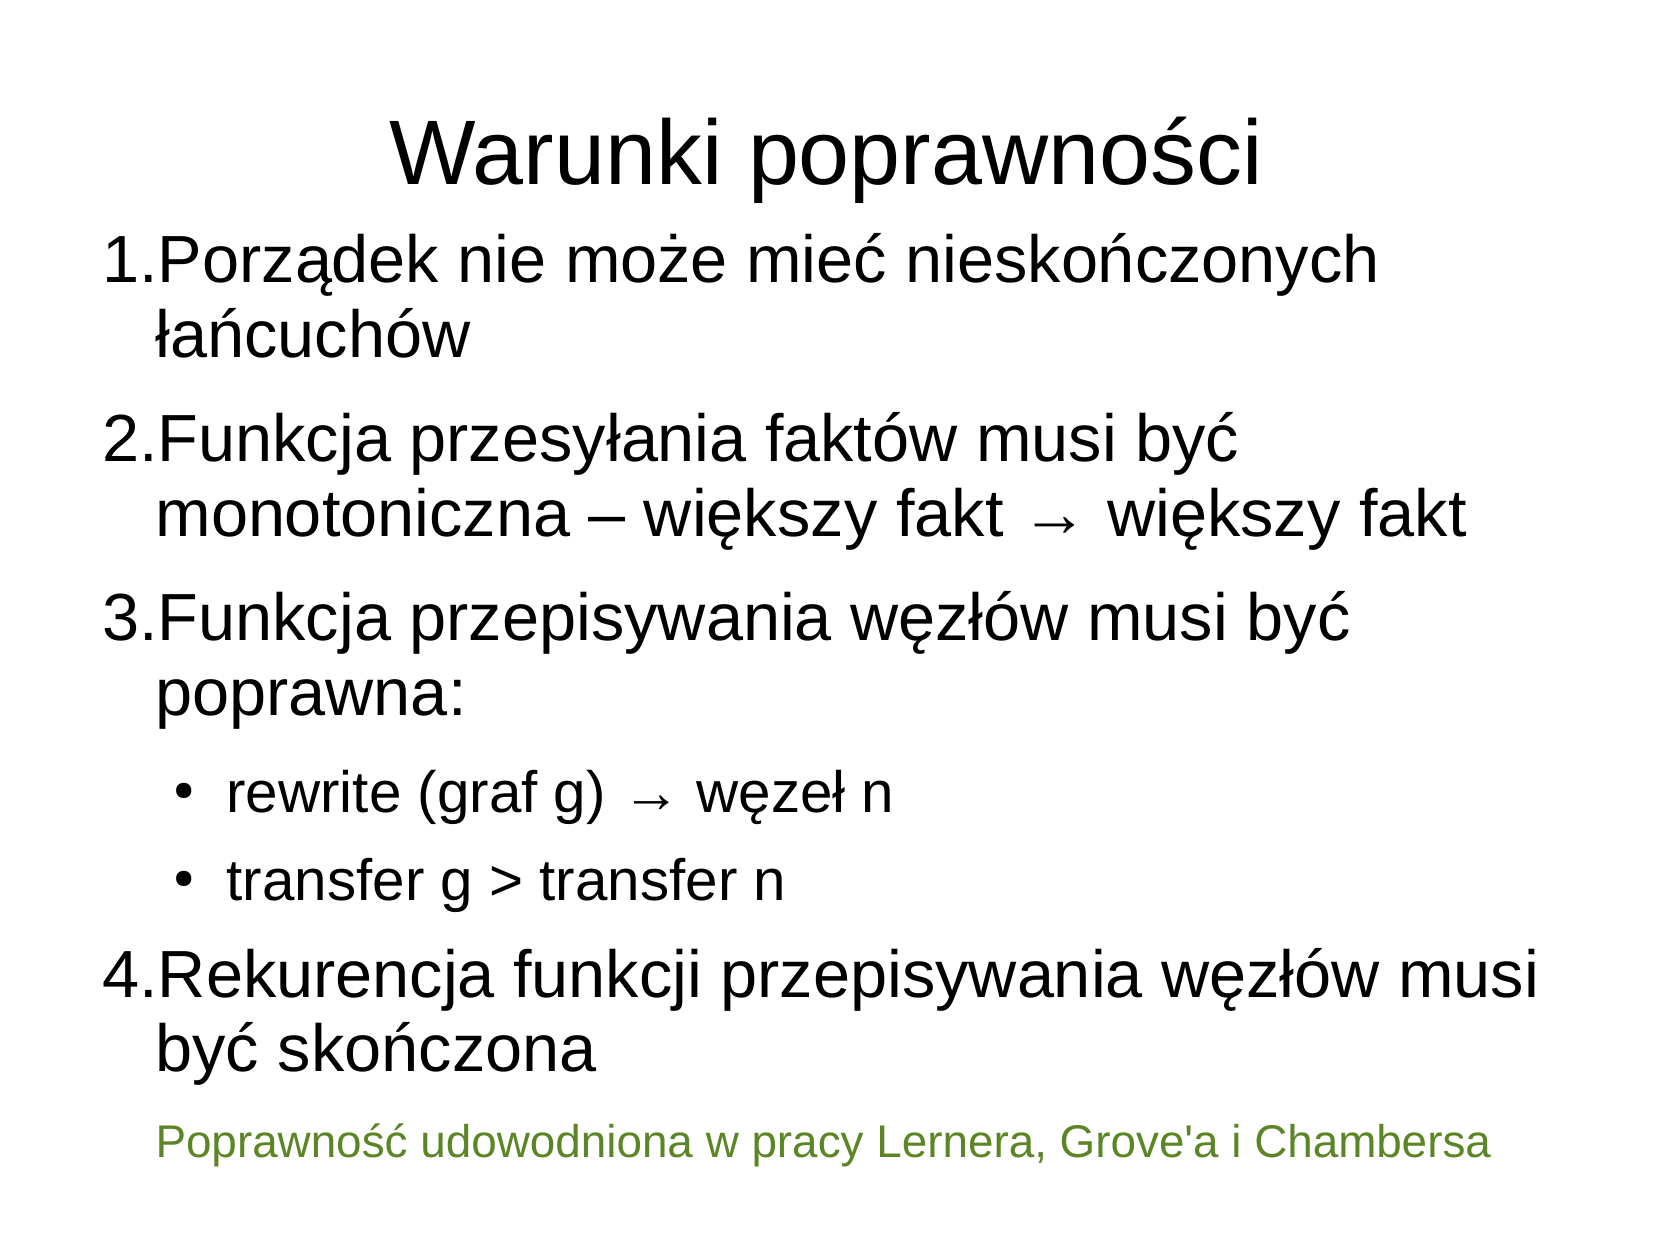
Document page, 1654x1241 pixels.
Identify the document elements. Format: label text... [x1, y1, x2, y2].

title Warunki poprawności [82, 49, 1571, 257]
list Porządek nie może mieć nieskończonych łańcuchów Funkcja przesyłania faktów musi być monotoniczna – większy fakt → większy fakt Funkcja przepisywania węzłów musi być poprawna: rewrite (graf g) → węzeł n transfer g > transfer n Rekurencja funkcji przepisywania węzłów musi być skończona Poprawność udowodniona w pracy Lernera, Grove'a i Chambersa [84, 222, 1573, 1166]
